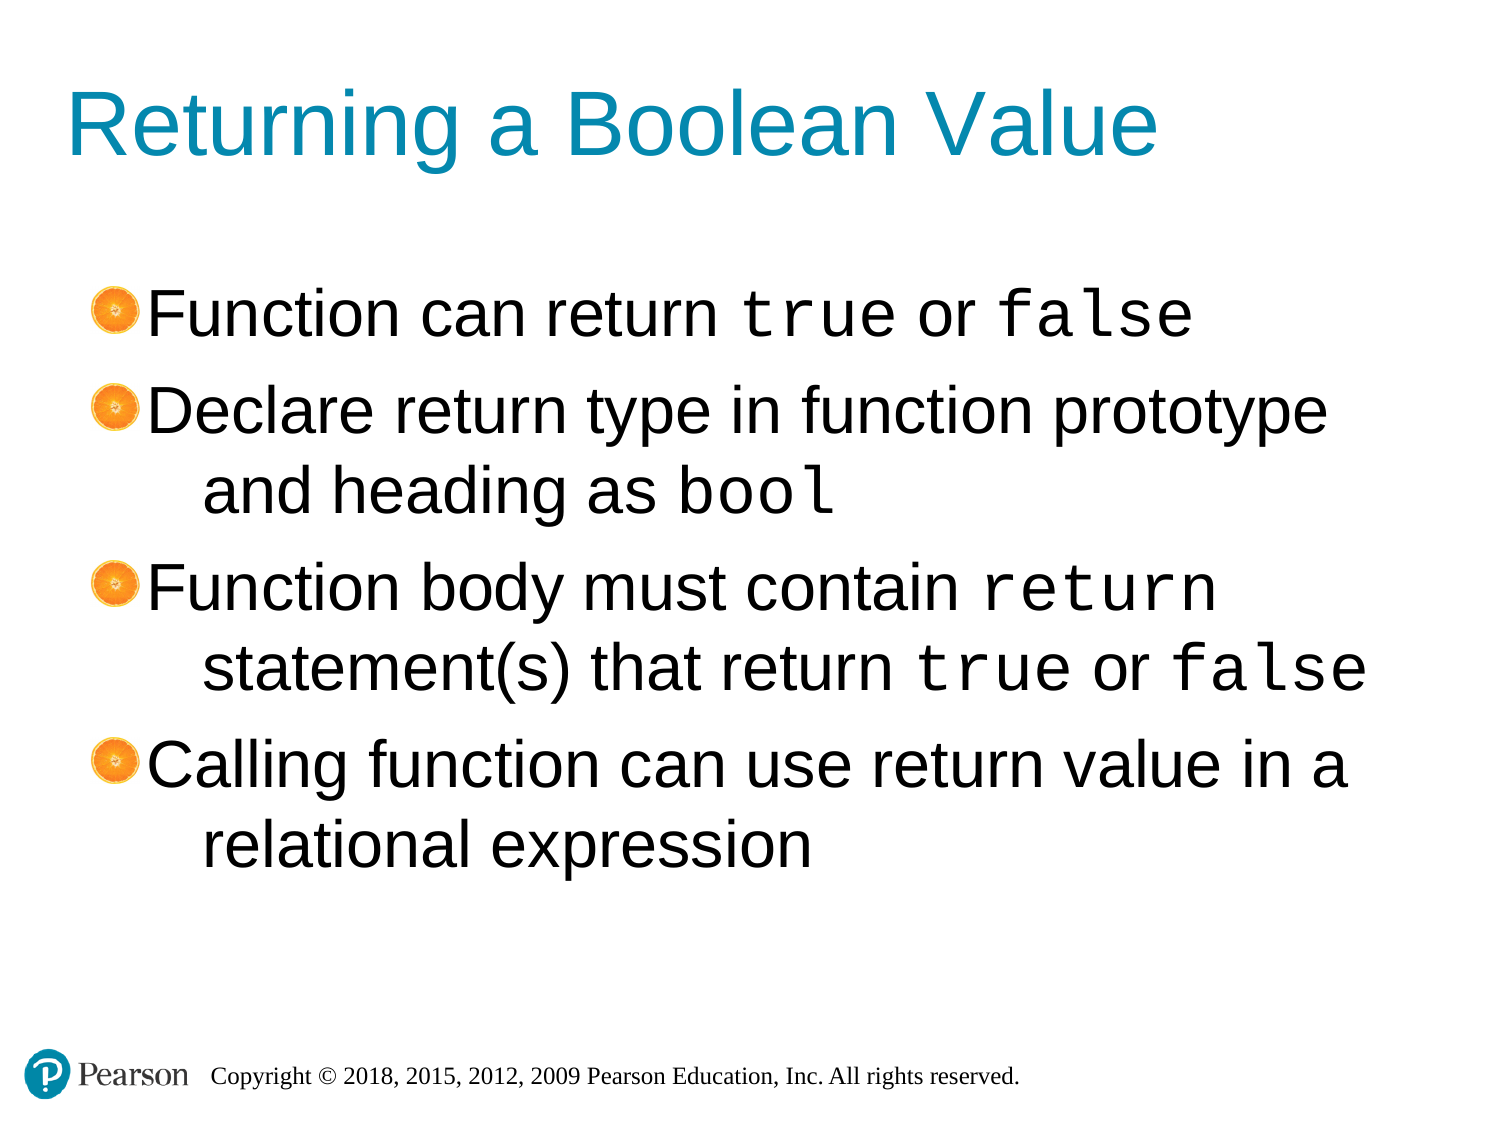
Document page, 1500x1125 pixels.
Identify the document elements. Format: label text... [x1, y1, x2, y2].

list Function can return true or false Declare return type in function prototype and heading as bool Function body must contain return statement(s) that return true or false Calling function can use return value in a relational expression [75, 262, 1426, 1005]
title Returning a Boolean Value [50, 24, 1351, 213]
